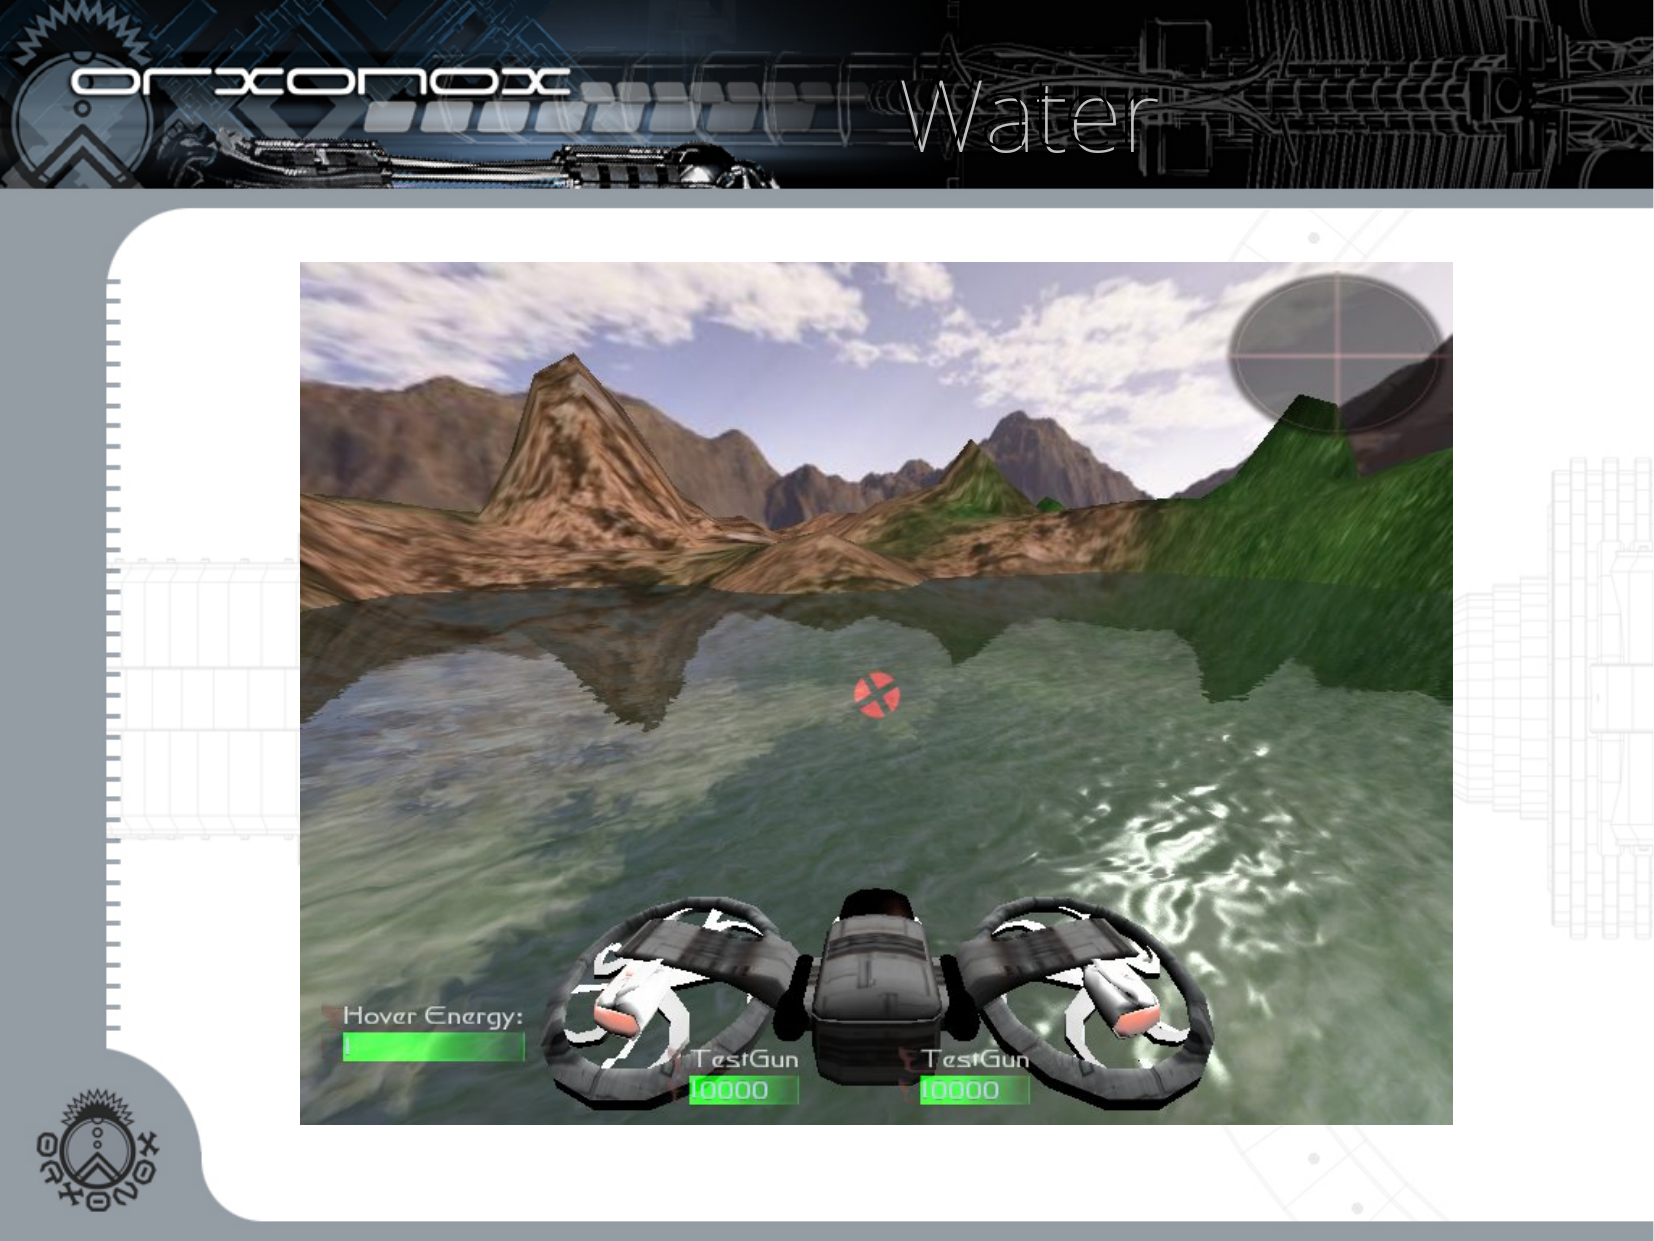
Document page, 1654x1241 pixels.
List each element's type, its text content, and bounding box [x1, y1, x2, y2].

picture [0, 0, 1654, 1241]
text_box Water [842, 32, 1165, 153]
